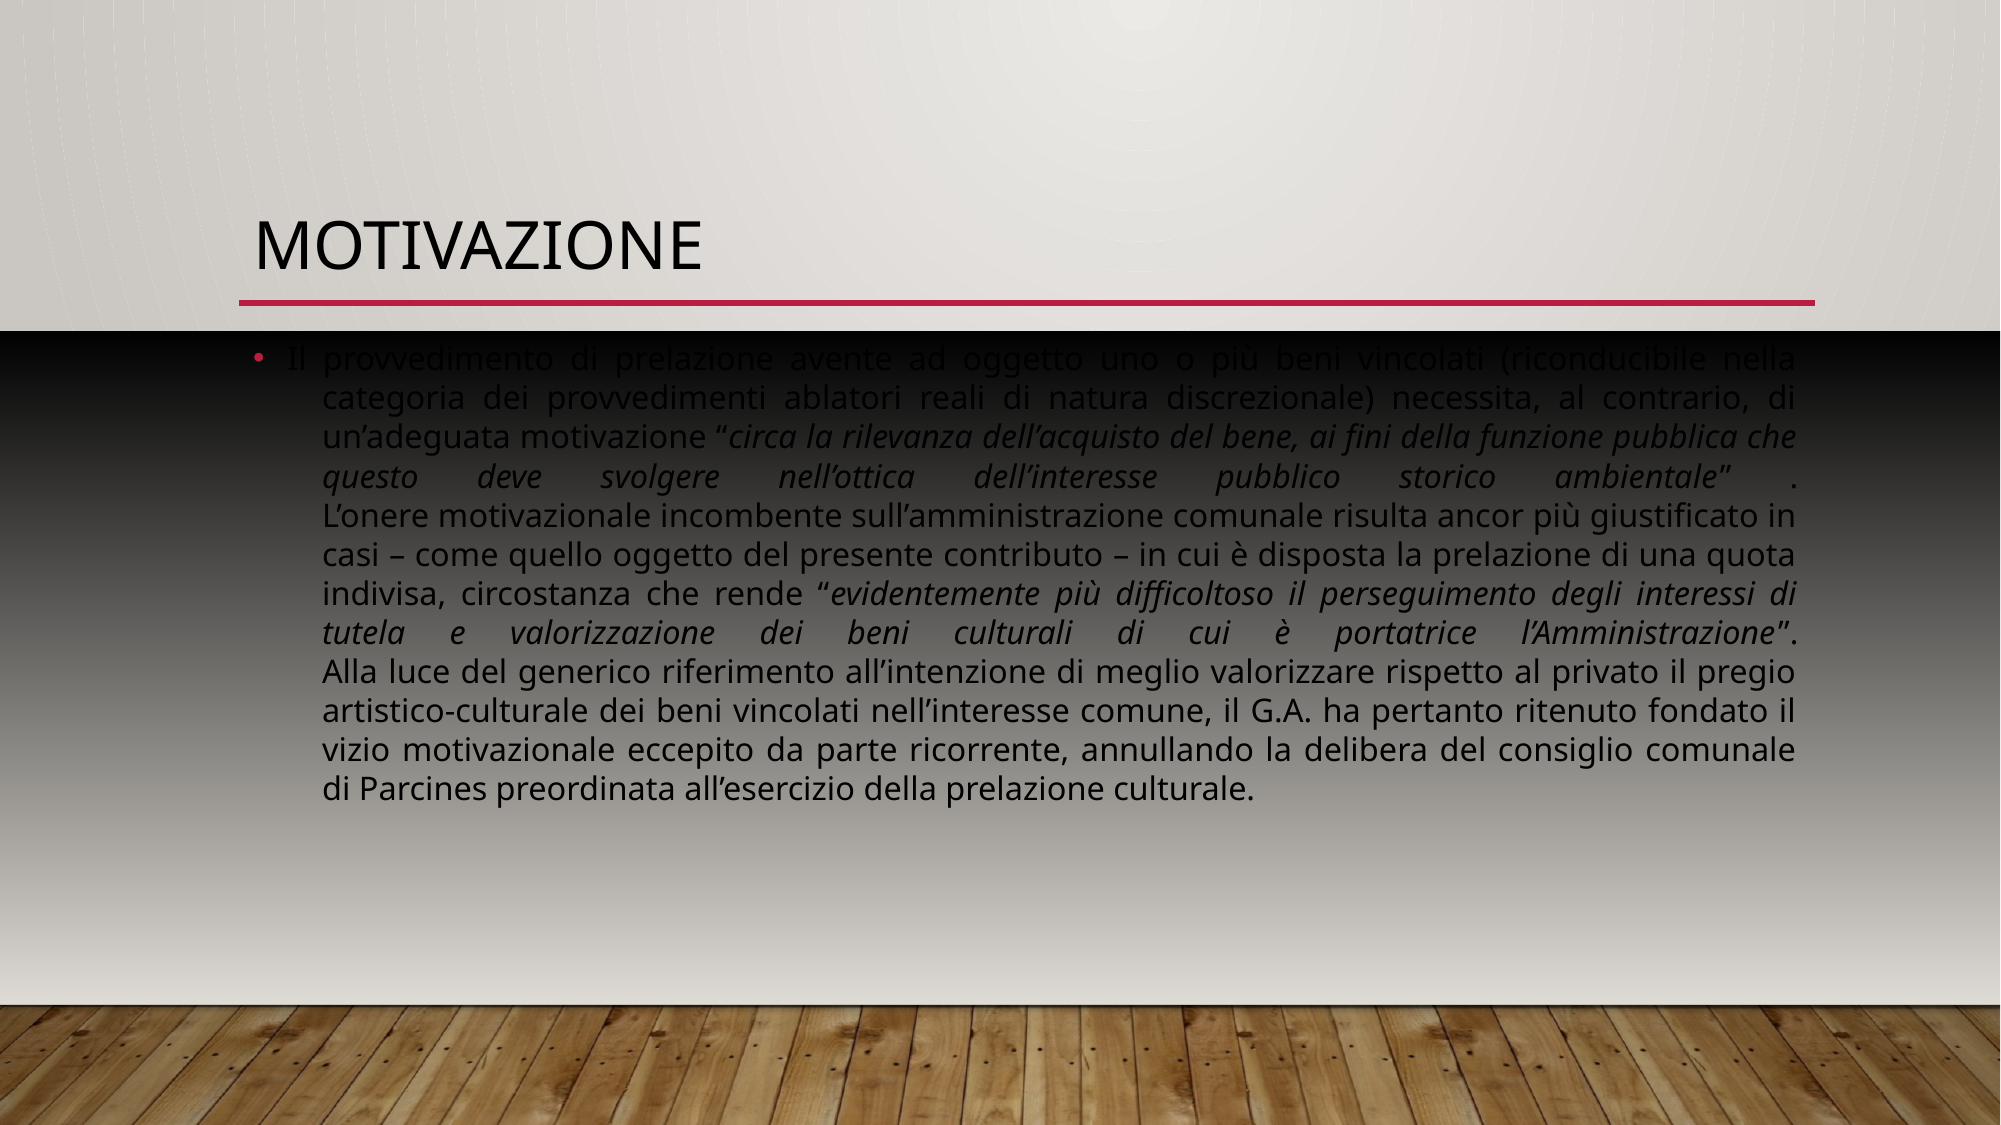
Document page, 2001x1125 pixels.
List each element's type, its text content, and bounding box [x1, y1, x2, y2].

list Il provvedimento di prelazione avente ad oggetto uno o più beni vincolati (riconducibile nella categoria dei provvedimenti ablatori reali di natura discrezionale) necessita, al contrario, di un’adeguata motivazione “circa la rilevanza dell’acquisto del bene, ai fini della funzione pubblica che questo deve svolgere nell’ottica dell’interesse pubblico storico ambientale” . L’onere motivazionale incombente sull’amministrazione comunale risulta ancor più giustificato in casi – come quello oggetto del presente contributo – in cui è disposta la prelazione di una quota indivisa, circostanza che rende “evidentemente più difficoltoso il perseguimento degli interessi di tutela e valorizzazione dei beni culturali di cui è portatrice l’Amministrazione”. Alla luce del generico riferimento all’intenzione di meglio valorizzare rispetto al privato il pregio artistico-culturale dei beni vincolati nell’interesse comune, il G.A. ha pertanto ritenuto fondato il vizio motivazionale eccepito da parte ricorrente, annullando la delibera del consiglio comunale di Parcines preordinata all’esercizio della prelazione culturale. [238, 330, 1814, 897]
title motivazione [238, 131, 1814, 305]
